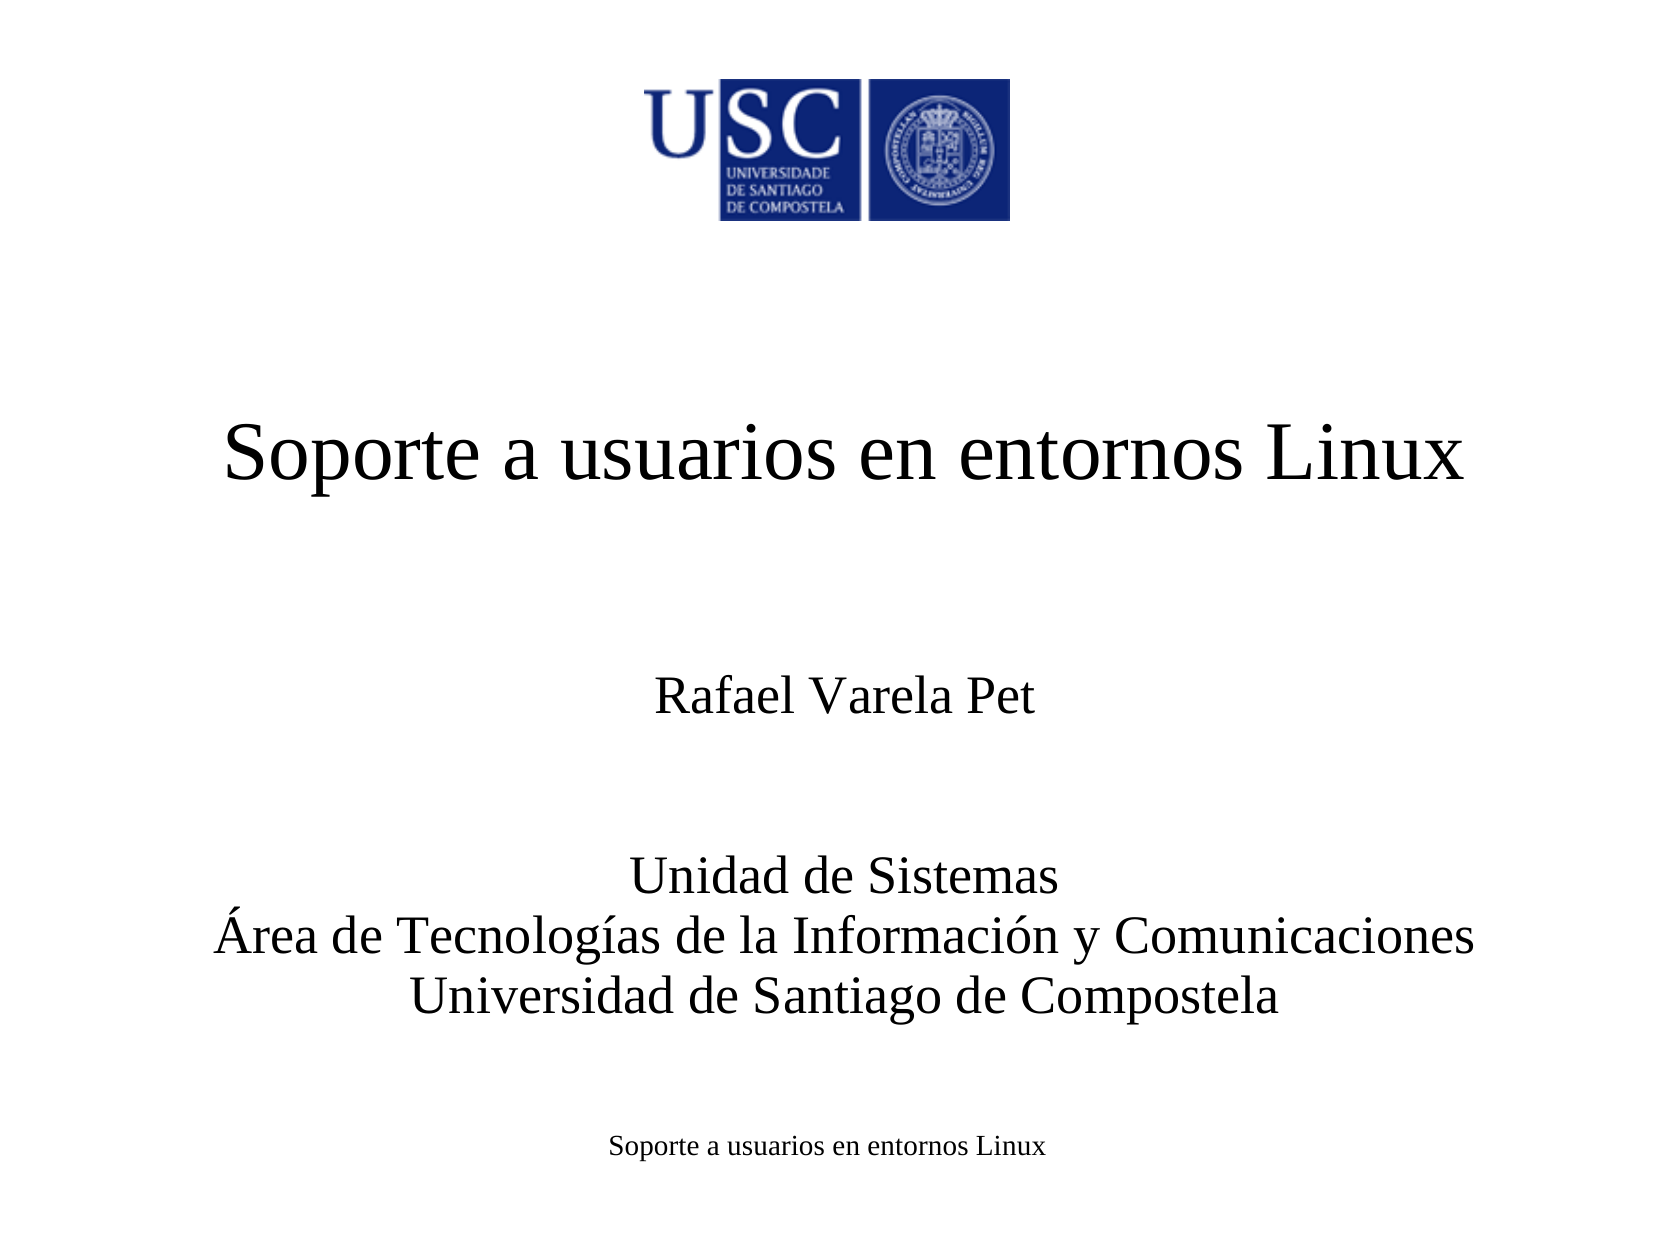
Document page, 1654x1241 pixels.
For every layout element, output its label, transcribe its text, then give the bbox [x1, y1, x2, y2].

text_box Rafael Varela Pet Unidad de Sistemas Área de Tecnologías de la Información y Comunicaciones Universidad de Santiago de Compostela [121, 565, 1534, 1127]
picture [644, 79, 1010, 221]
title Soporte a usuarios en entornos Linux [87, 347, 1567, 556]
